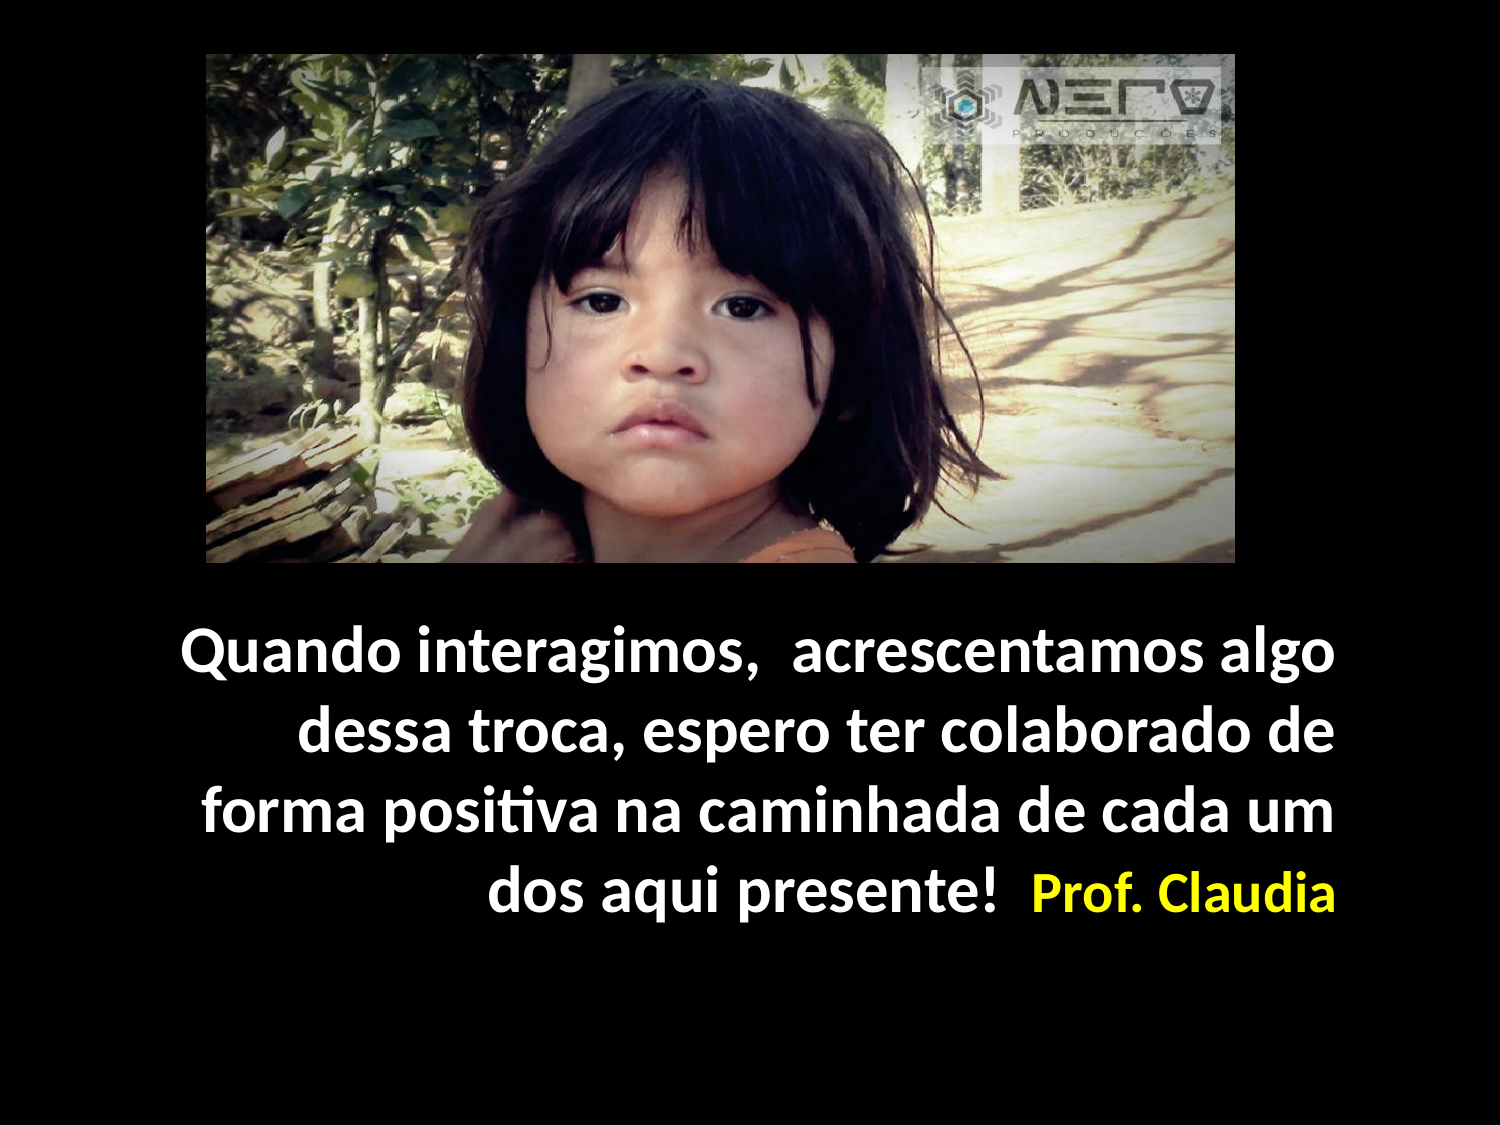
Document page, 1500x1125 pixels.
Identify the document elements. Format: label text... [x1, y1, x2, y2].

picture [206, 54, 1235, 563]
list Quando interagimos, acrescentamos algo dessa troca, espero ter colaborado de forma positiva na caminhada de cada um dos aqui presente! Prof. Claudia [75, 597, 1353, 1005]
